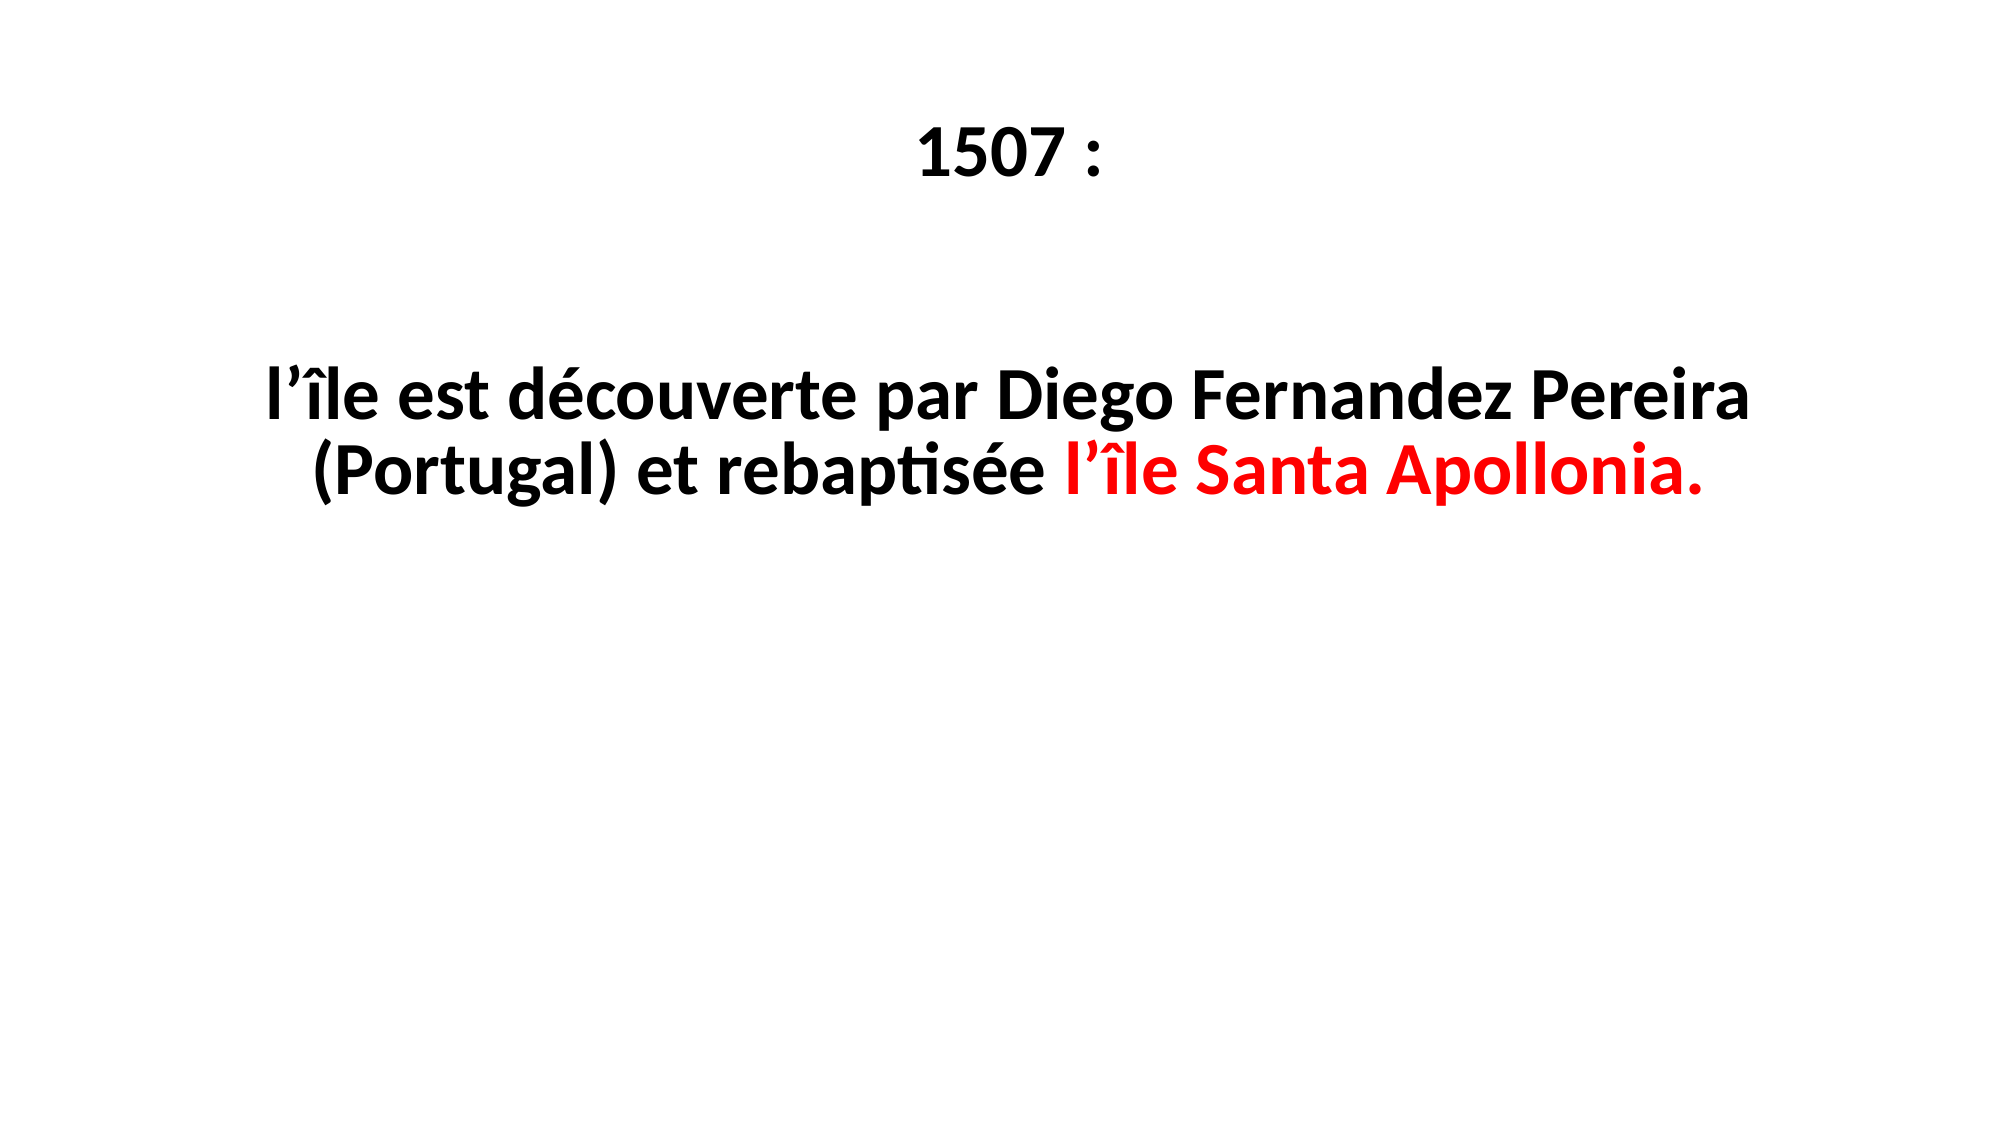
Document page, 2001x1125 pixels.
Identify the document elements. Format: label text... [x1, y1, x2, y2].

text_box 1507 : l’île est découverte par Diego Fernandez Pereira (Portugal) et rebaptisée l’île Santa Apollonia. [115, 113, 1903, 668]
